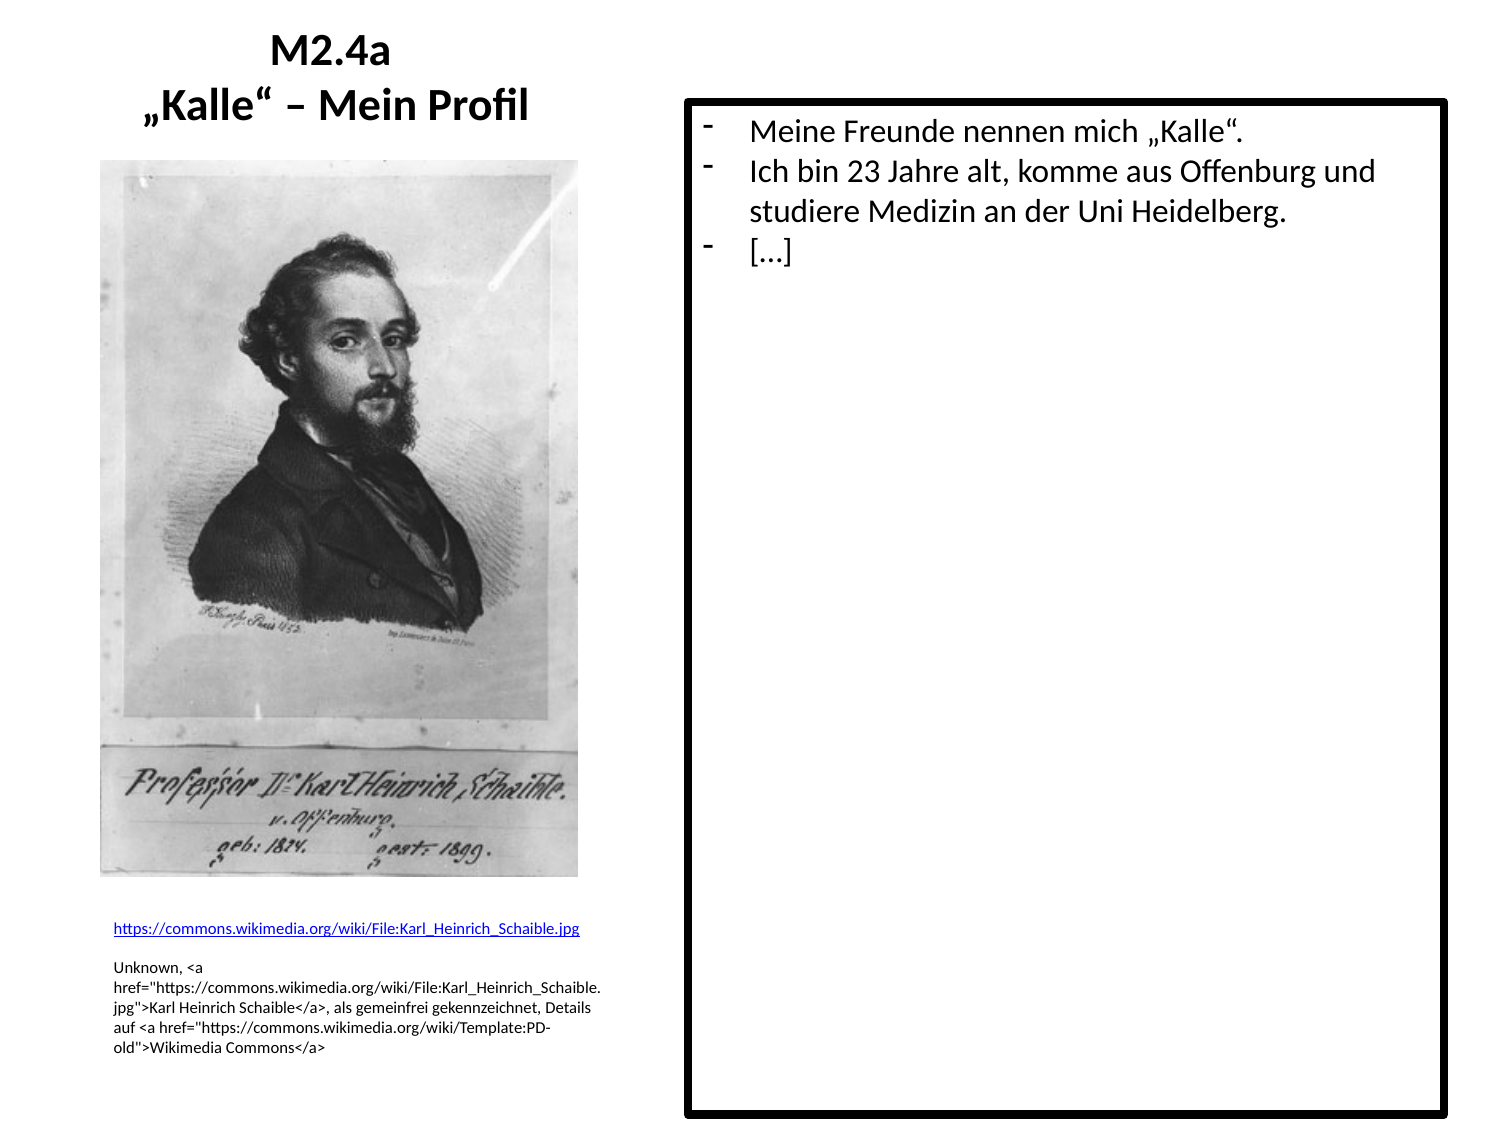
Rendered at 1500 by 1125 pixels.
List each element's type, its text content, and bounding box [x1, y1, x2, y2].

title M2.4a „Kalle“ – Mein Profil [4, 11, 668, 138]
text_box https://commons.wikimedia.org/wiki/File:Karl_Heinrich_Schaible.jpg Unknown, <a href="https://commons.wikimedia.org/wiki/File:Karl_Heinrich_Schaible.jpg">Karl Heinrich Schaible</a>, als gemeinfrei gekennzeichnet, Details auf <a href="https://commons.wikimedia.org/wiki/Template:PD-old">Wikimedia Commons</a> [98, 910, 620, 1105]
text_box Meine Freunde nennen mich „Kalle“. Ich bin 23 Jahre alt, komme aus Offenburg und studiere Medizin an der Uni Heidelberg. […] [687, 101, 1444, 1115]
picture [100, 160, 578, 877]
